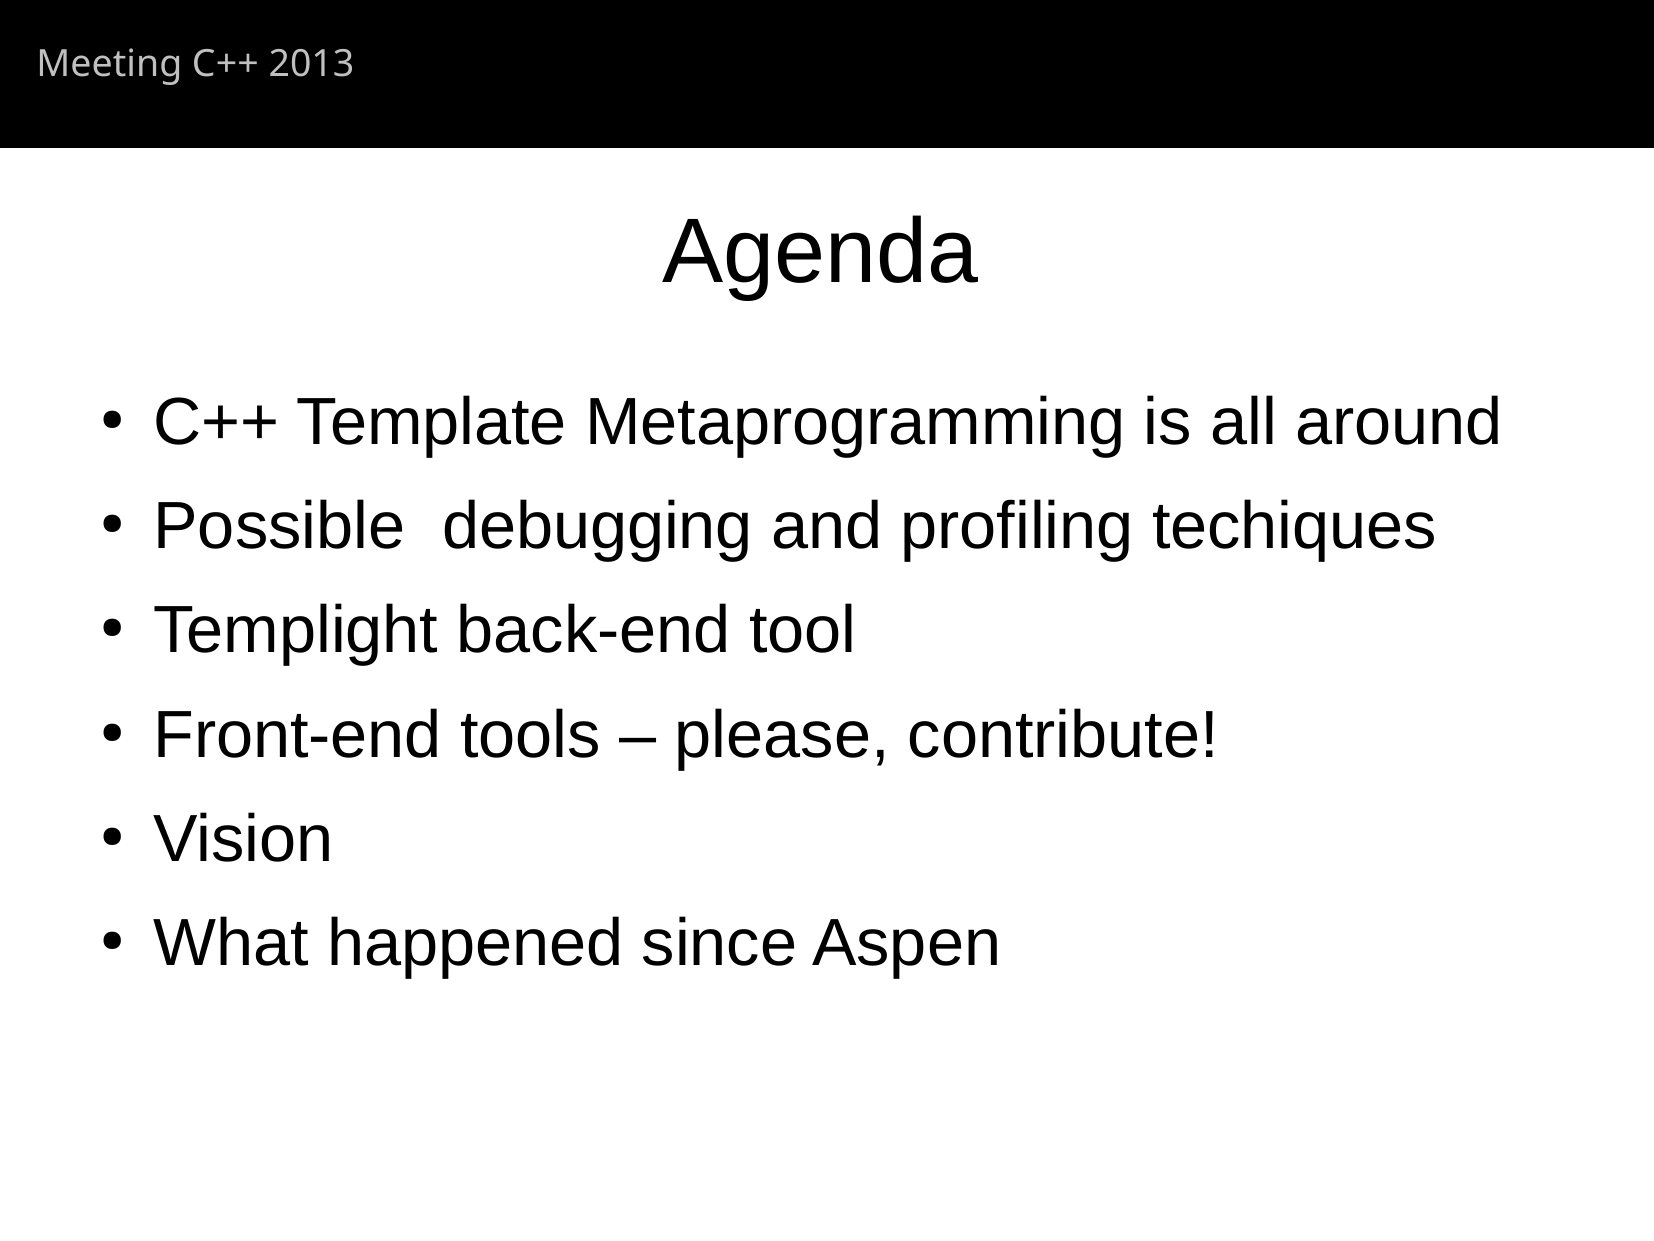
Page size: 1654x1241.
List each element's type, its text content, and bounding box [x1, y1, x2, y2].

title Agenda [76, 147, 1565, 355]
list C++ Template Metaprogramming is all around Possible debugging and profiling techiques Templight back-end tool Front-end tools – please, contribute! Vision What happened since Aspen [82, 383, 1571, 1104]
